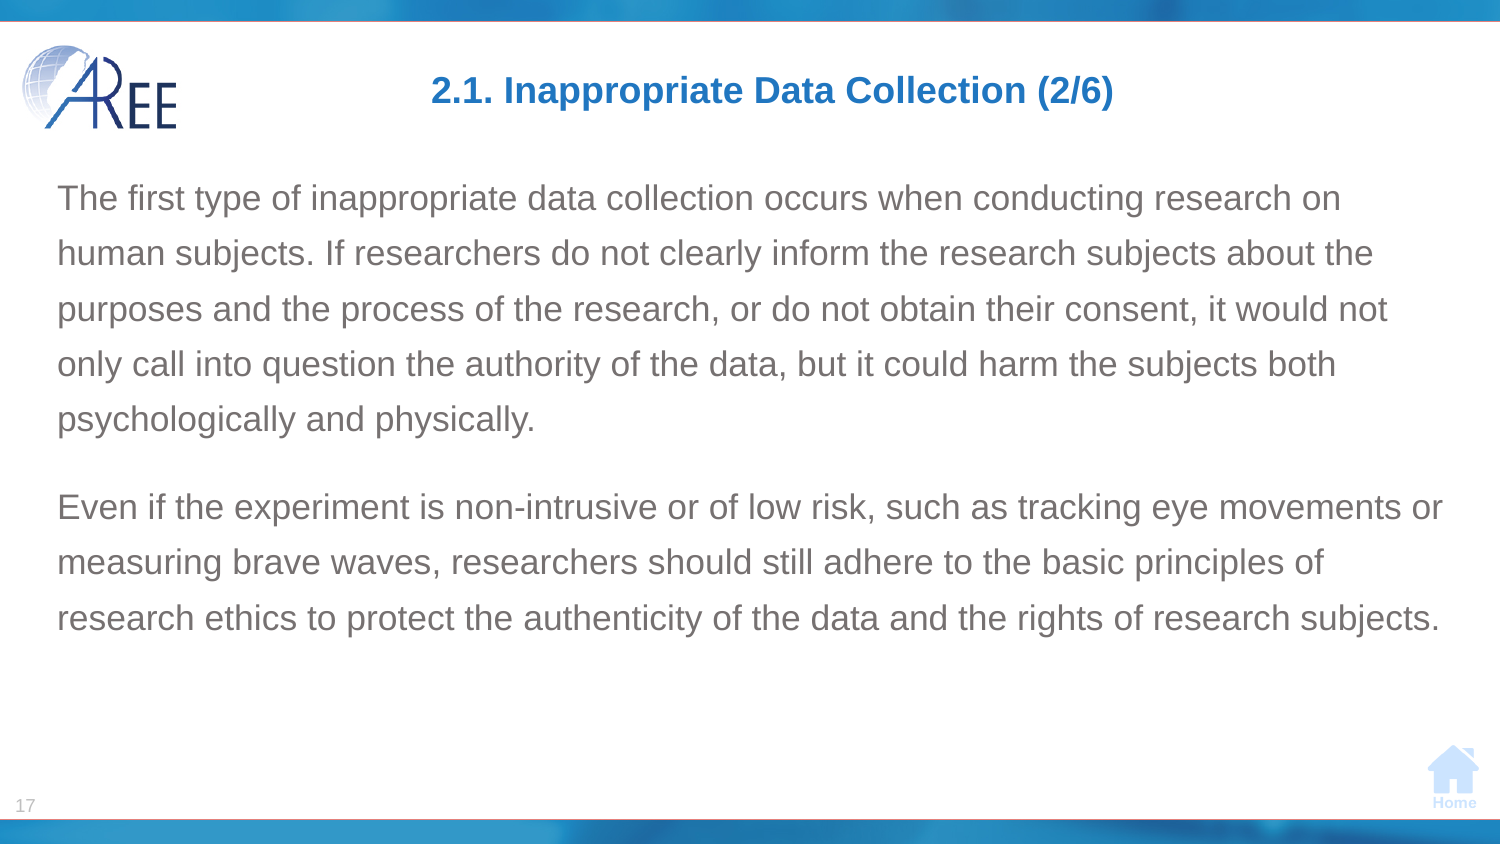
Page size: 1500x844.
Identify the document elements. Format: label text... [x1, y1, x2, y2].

text_box 17 [0, 782, 338, 827]
title 2.1. Inappropriate Data Collection (2/6) [415, 63, 1466, 155]
list The first type of inappropriate data collection occurs when conducting research on human subjects. If researchers do not clearly inform the research subjects about the purposes and the process of the research, or do not obtain their consent, it would not only call into question the authority of the data, but it could harm the subjects both psychologically and physically. Even if the experiment is non-intrusive or of low risk, such as tracking eye movements or measuring brave waves, researchers should still adhere to the basic principles of research ethics to protect the authenticity of the data and the rights of research subjects. [42, 154, 1465, 783]
